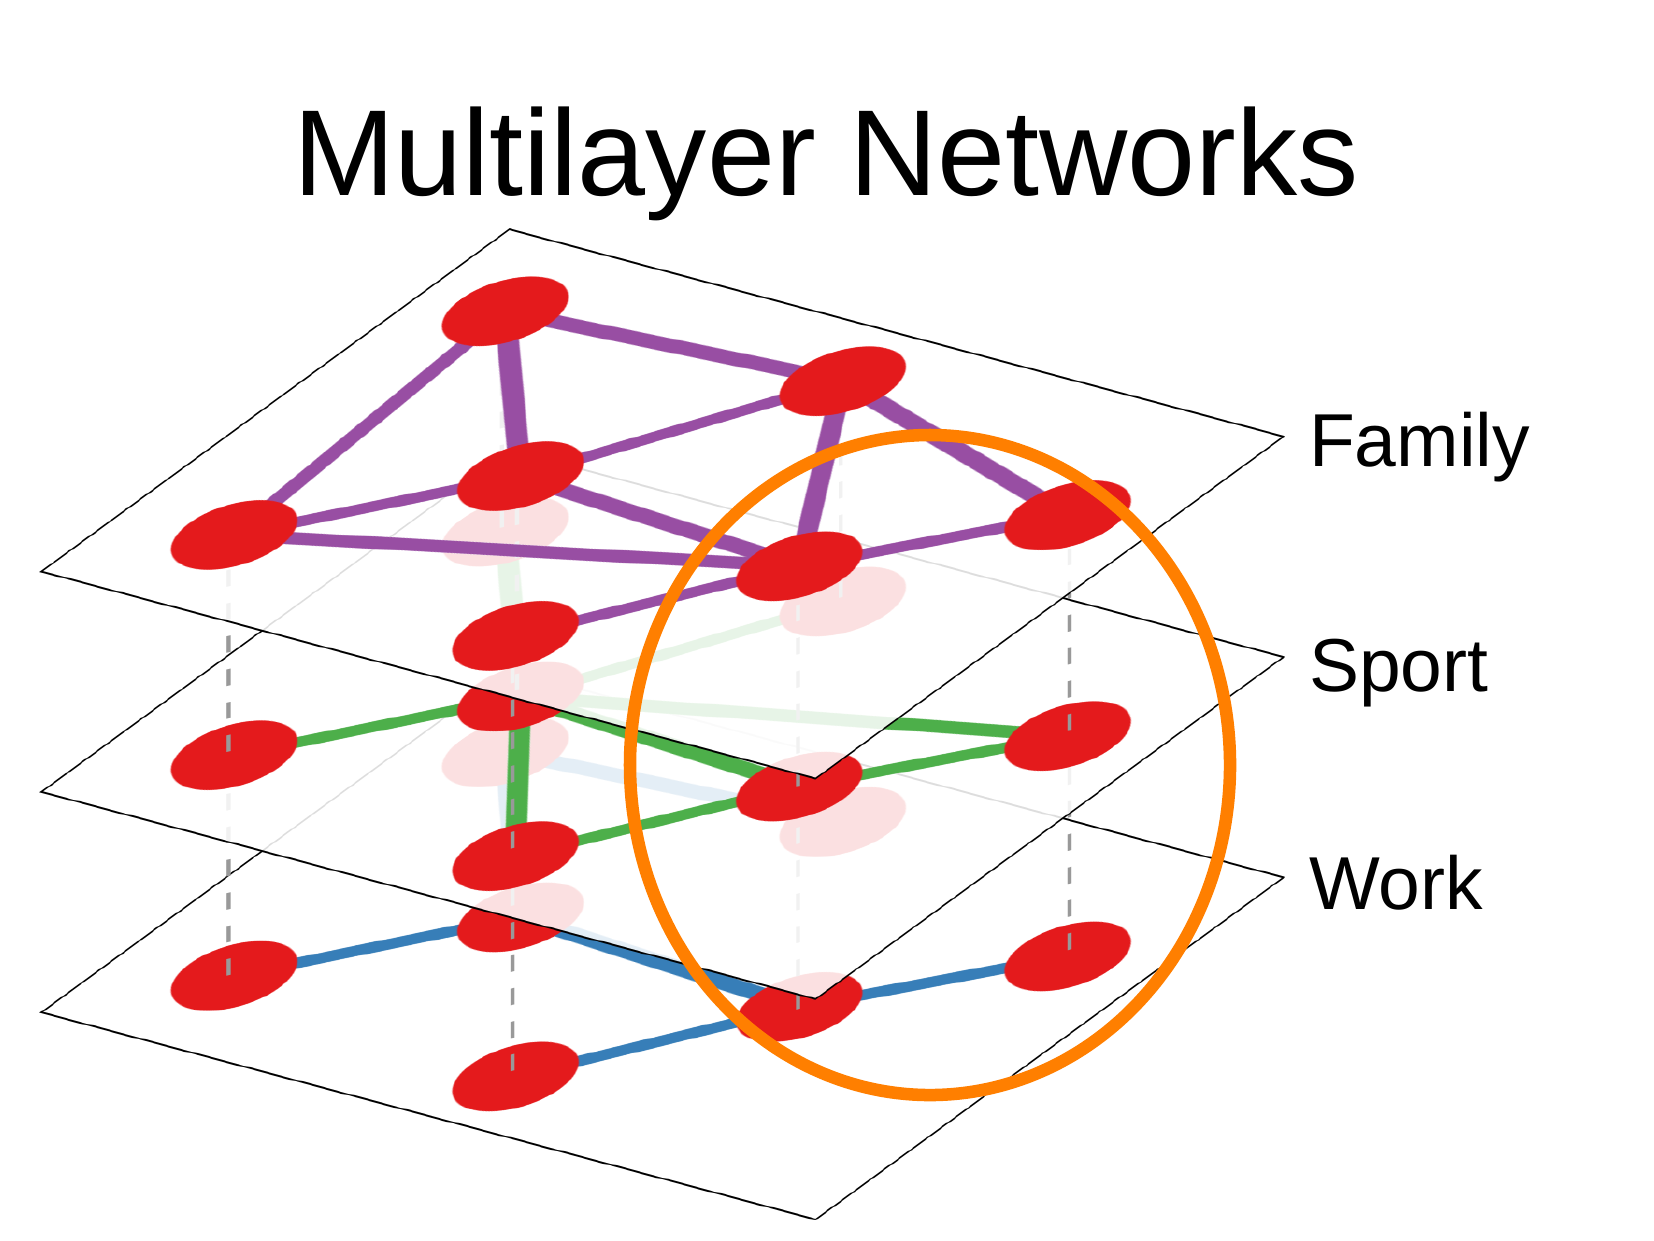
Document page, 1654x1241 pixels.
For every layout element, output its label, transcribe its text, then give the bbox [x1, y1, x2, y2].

picture [39, 228, 1285, 1220]
text_box Work [1294, 834, 1498, 920]
text_box Family [1294, 391, 1546, 477]
text_box Sport [1294, 615, 1504, 701]
title Multilayer Networks [82, 49, 1571, 257]
